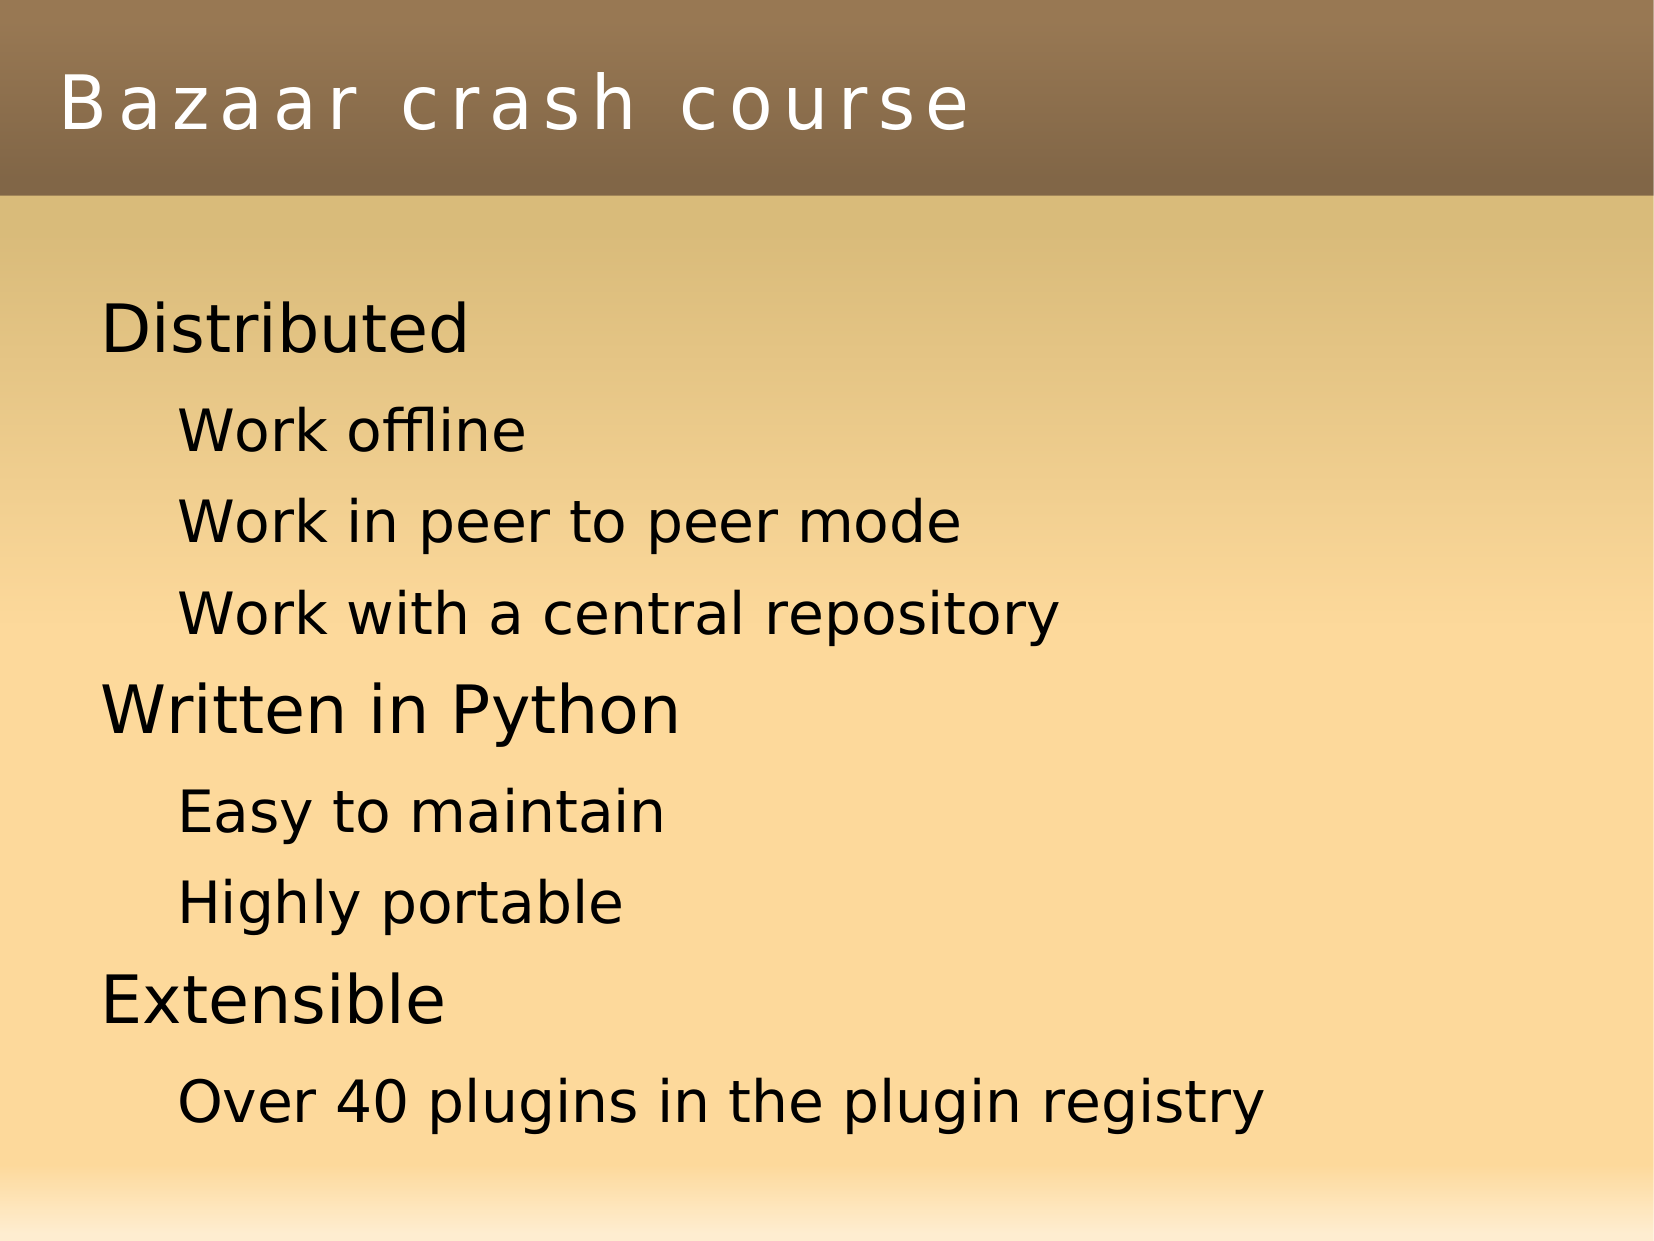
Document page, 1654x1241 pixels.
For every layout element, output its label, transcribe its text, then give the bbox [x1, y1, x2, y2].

picture [0, 0, 1654, 1241]
list Distributed Work offline Work in peer to peer mode Work with a central repository Written in Python Easy to maintain Highly portable Extensible Over 40 plugins in the plugin registry [82, 290, 1571, 1136]
title Bazaar crash course [59, 29, 1595, 178]
